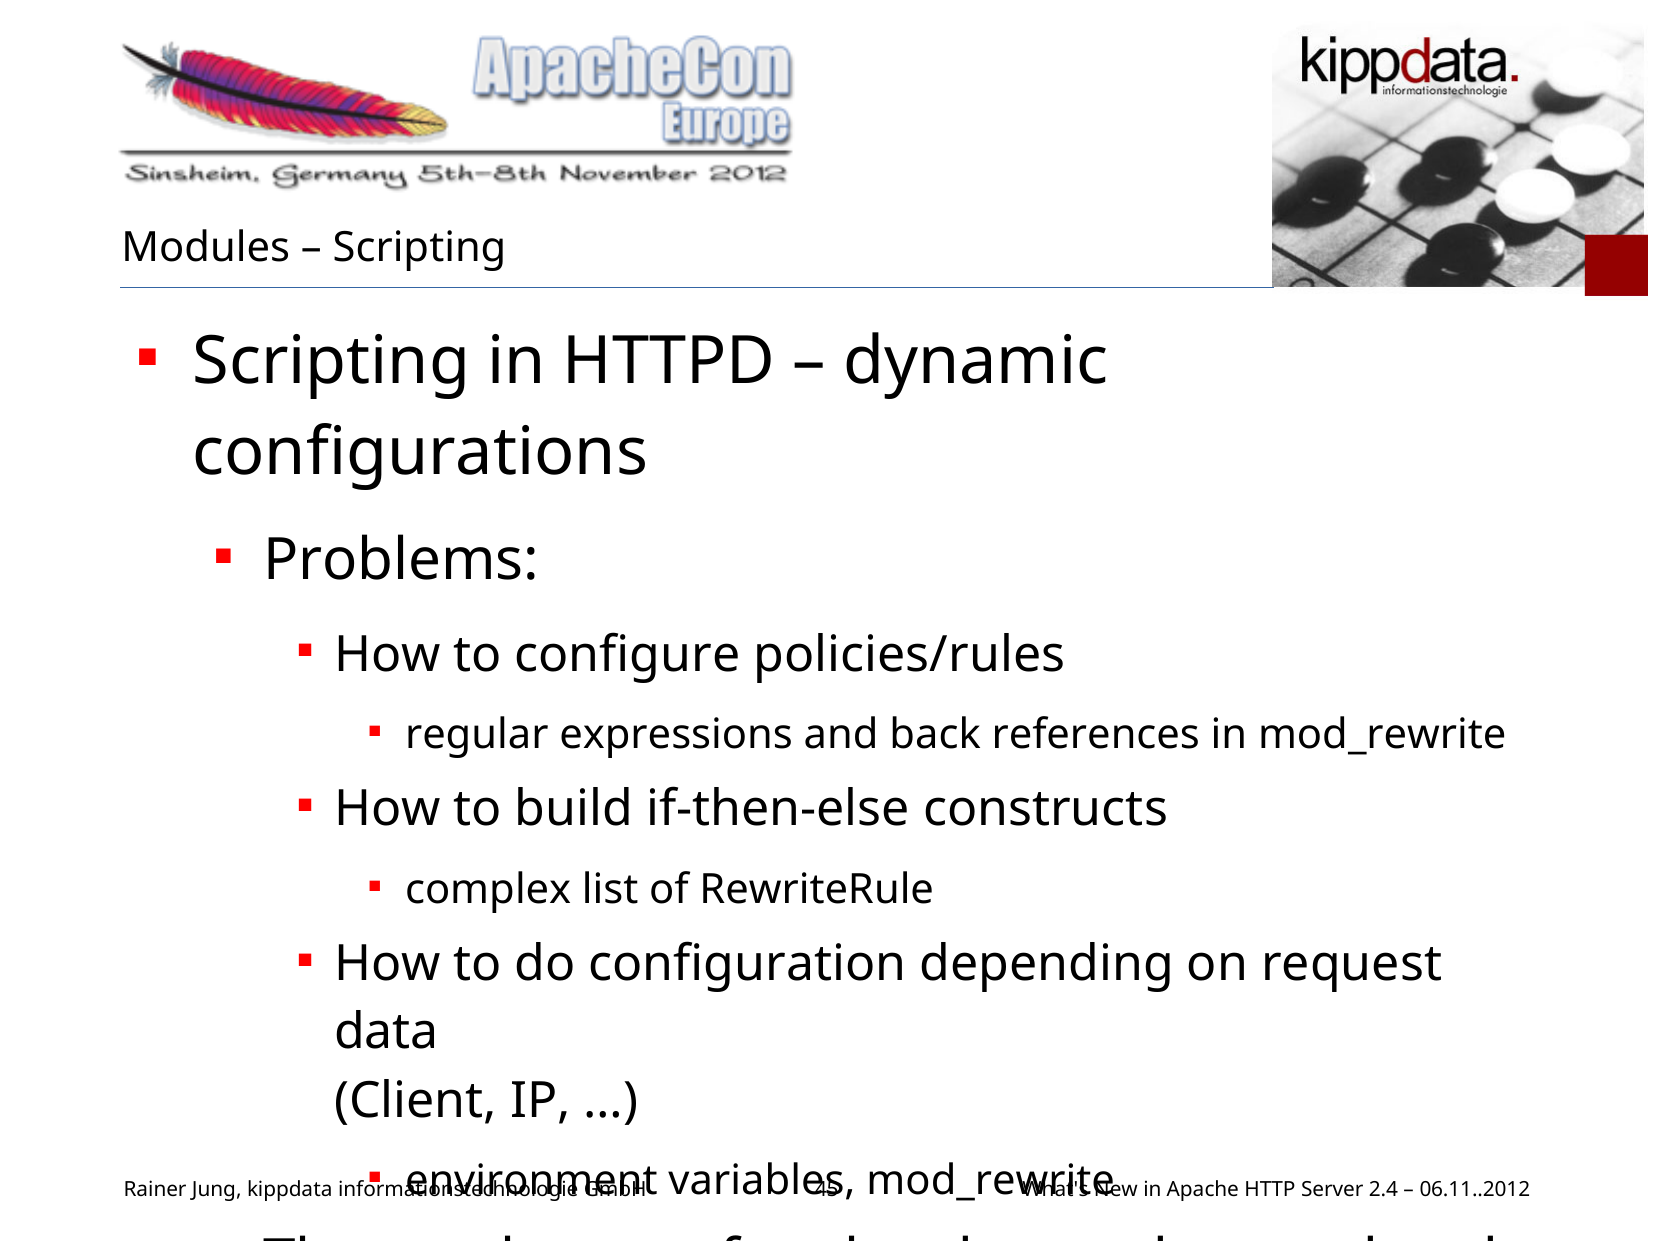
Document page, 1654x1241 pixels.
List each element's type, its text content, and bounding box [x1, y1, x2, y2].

title Modules – Scripting [121, 204, 1242, 286]
picture [1272, 5, 1648, 302]
list Scripting in HTTPD – dynamic configurations Problems: How to configure policies/rules regular expressions and back references in mod_rewrite How to build if-then-else constructs complex list of RewriteRule How to do configuration depending on request data (Client, IP, …) environment variables, mod_rewrite The results are often hard to understand and maintain. The available configuration syntax is too limited. [121, 312, 1534, 1150]
picture [113, 32, 797, 195]
